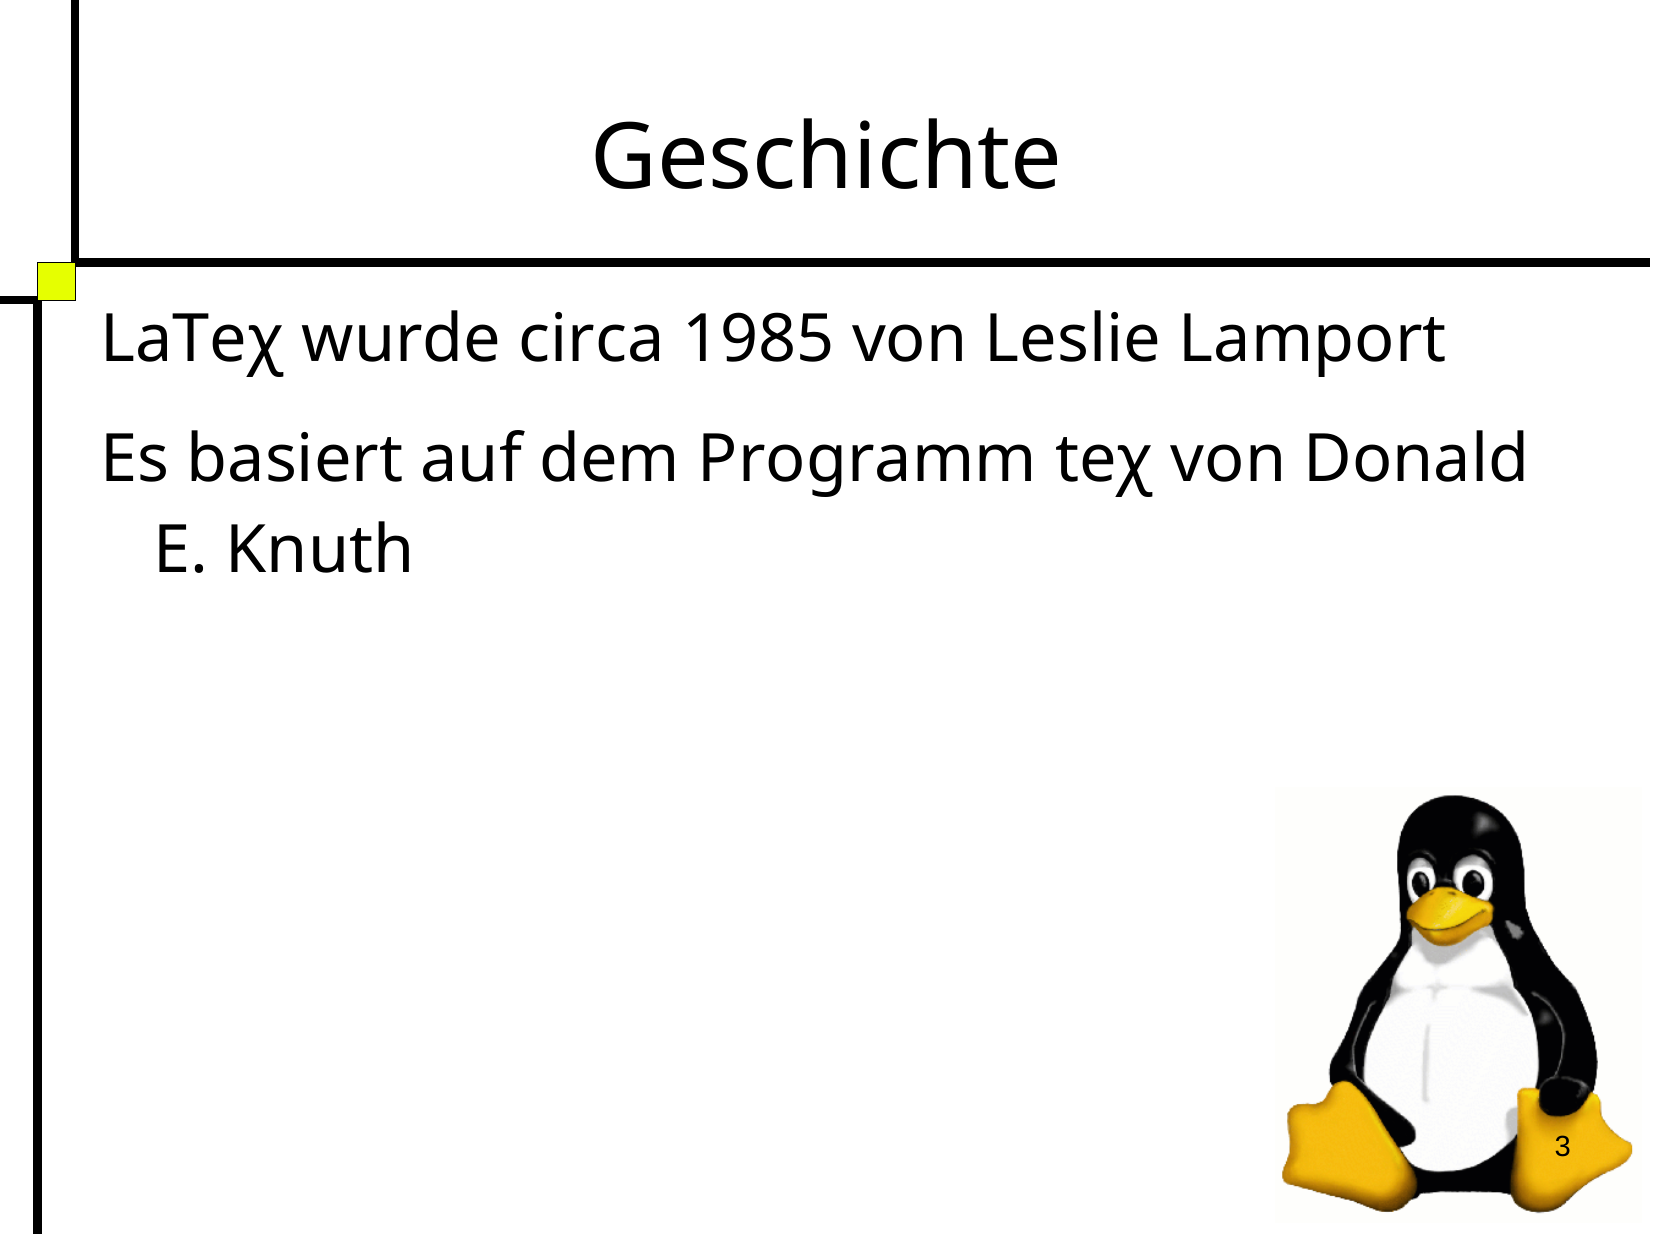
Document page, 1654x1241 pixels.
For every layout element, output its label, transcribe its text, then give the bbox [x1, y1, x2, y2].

title Geschichte [82, 49, 1571, 257]
picture [1275, 787, 1642, 1223]
list LaTeχ wurde circa 1985 von Leslie Lamport Es basiert auf dem Programm teχ von Donald E. Knuth [82, 290, 1571, 1109]
